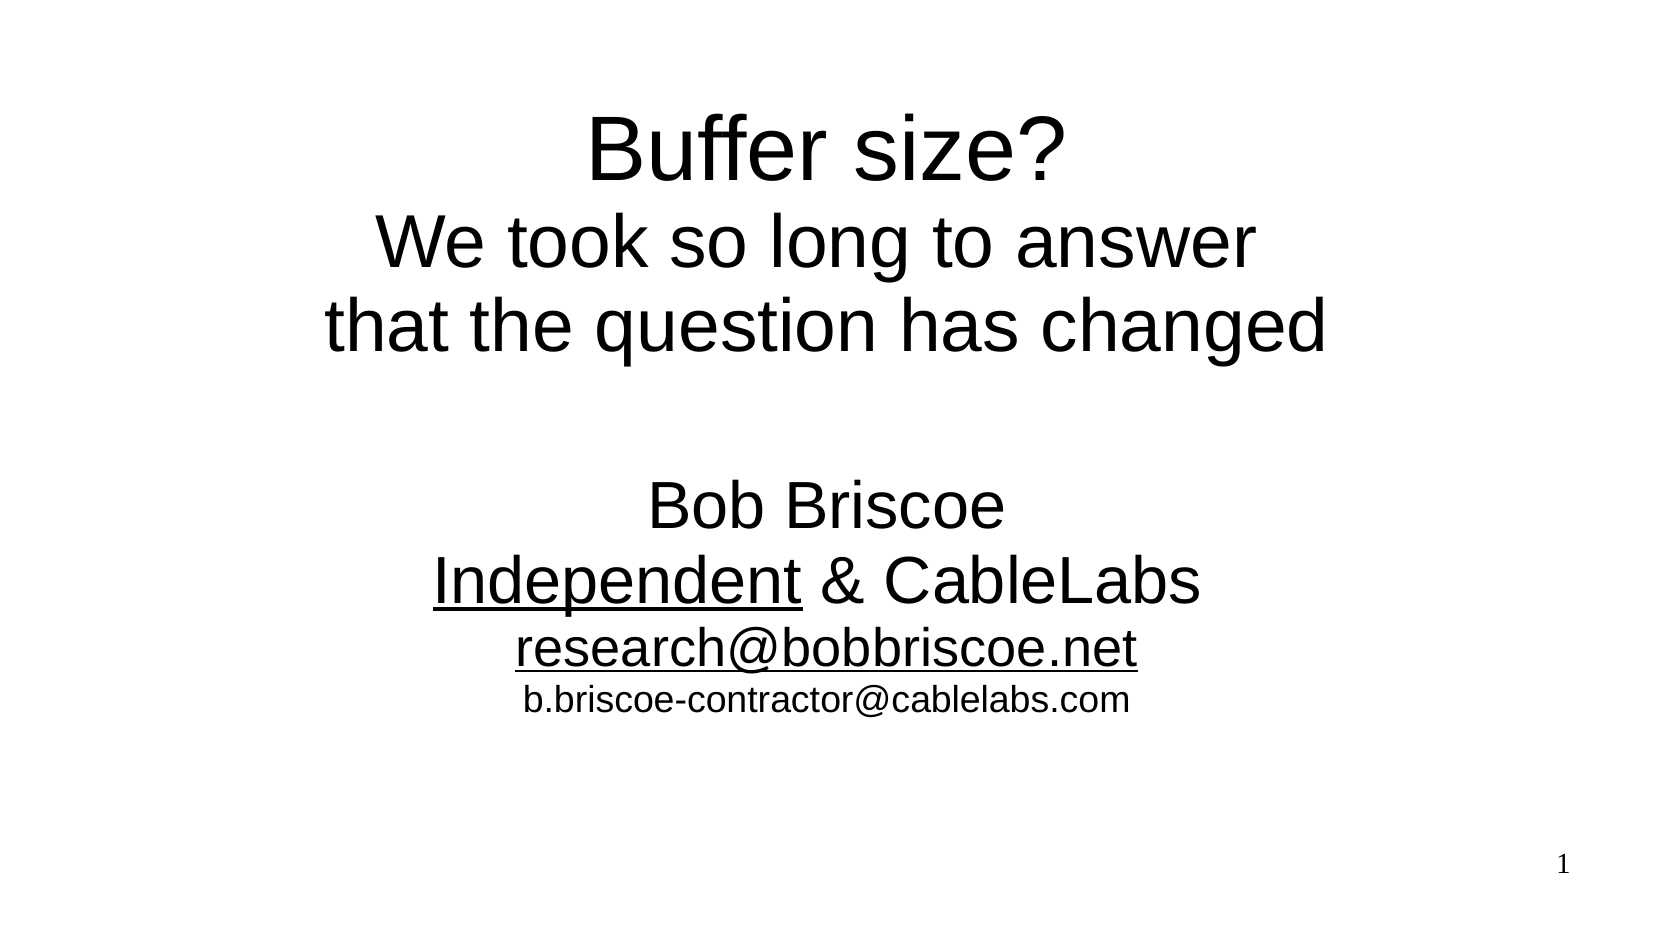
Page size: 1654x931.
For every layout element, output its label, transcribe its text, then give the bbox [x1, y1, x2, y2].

title Buffer size? We took so long to answer that the question has changed [82, 97, 1571, 368]
subtitle Bob Briscoe Independent & CableLabs research@bobbriscoe.net b.briscoe-contractor@cablelabs.com [82, 431, 1571, 758]
